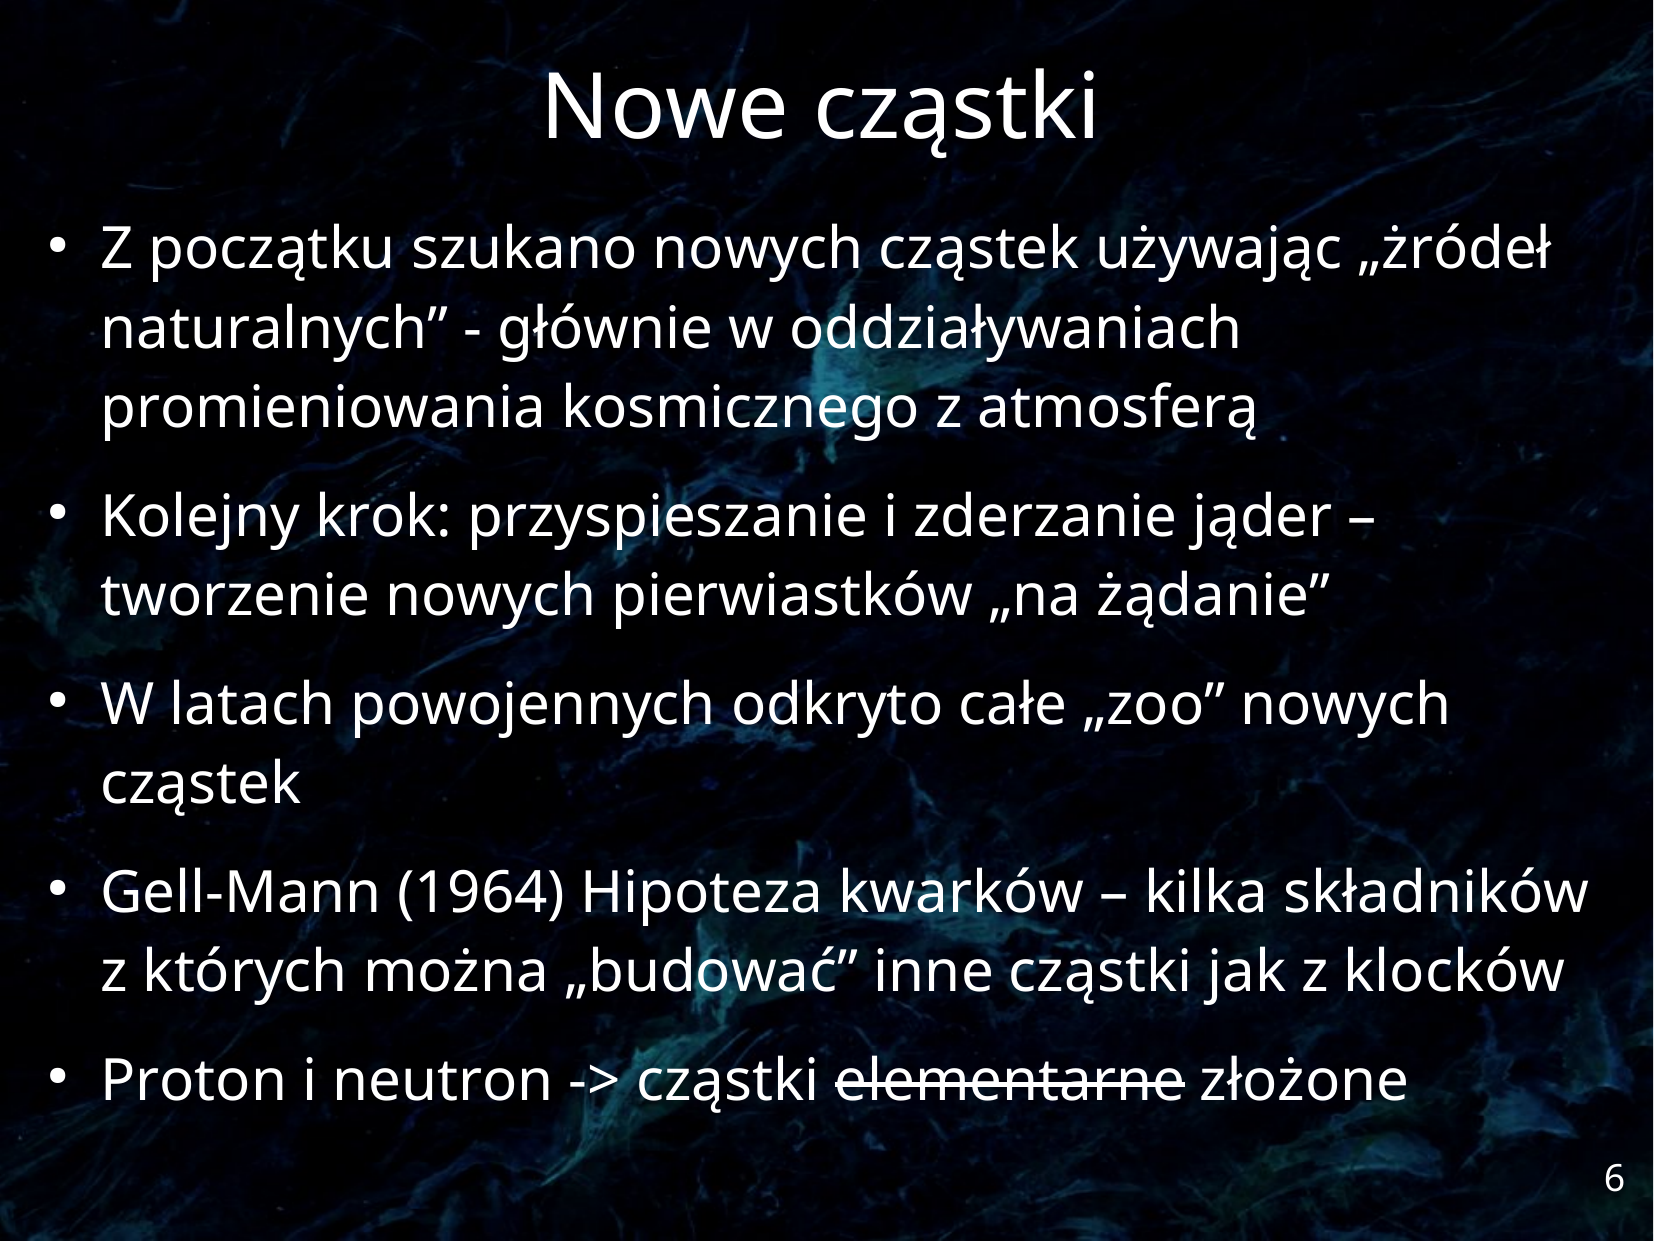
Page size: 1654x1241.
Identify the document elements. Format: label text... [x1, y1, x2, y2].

picture [0, 0, 1654, 1241]
list Z początku szukano nowych cząstek używając „żródeł naturalnych” - głównie w oddziaływaniach promieniowania kosmicznego z atmosferą Kolejny krok: przyspieszanie i zderzanie jąder – tworzenie nowych pierwiastków „na żądanie” W latach powojennych odkryto całe „zoo” nowych cząstek Gell-Mann (1964) Hipoteza kwarków – kilka składników z których można „budować” inne cząstki jak z klocków Proton i neutron -> cząstki elementarne złożone [29, 206, 1625, 1140]
title Nowe cząstki [77, 29, 1565, 178]
